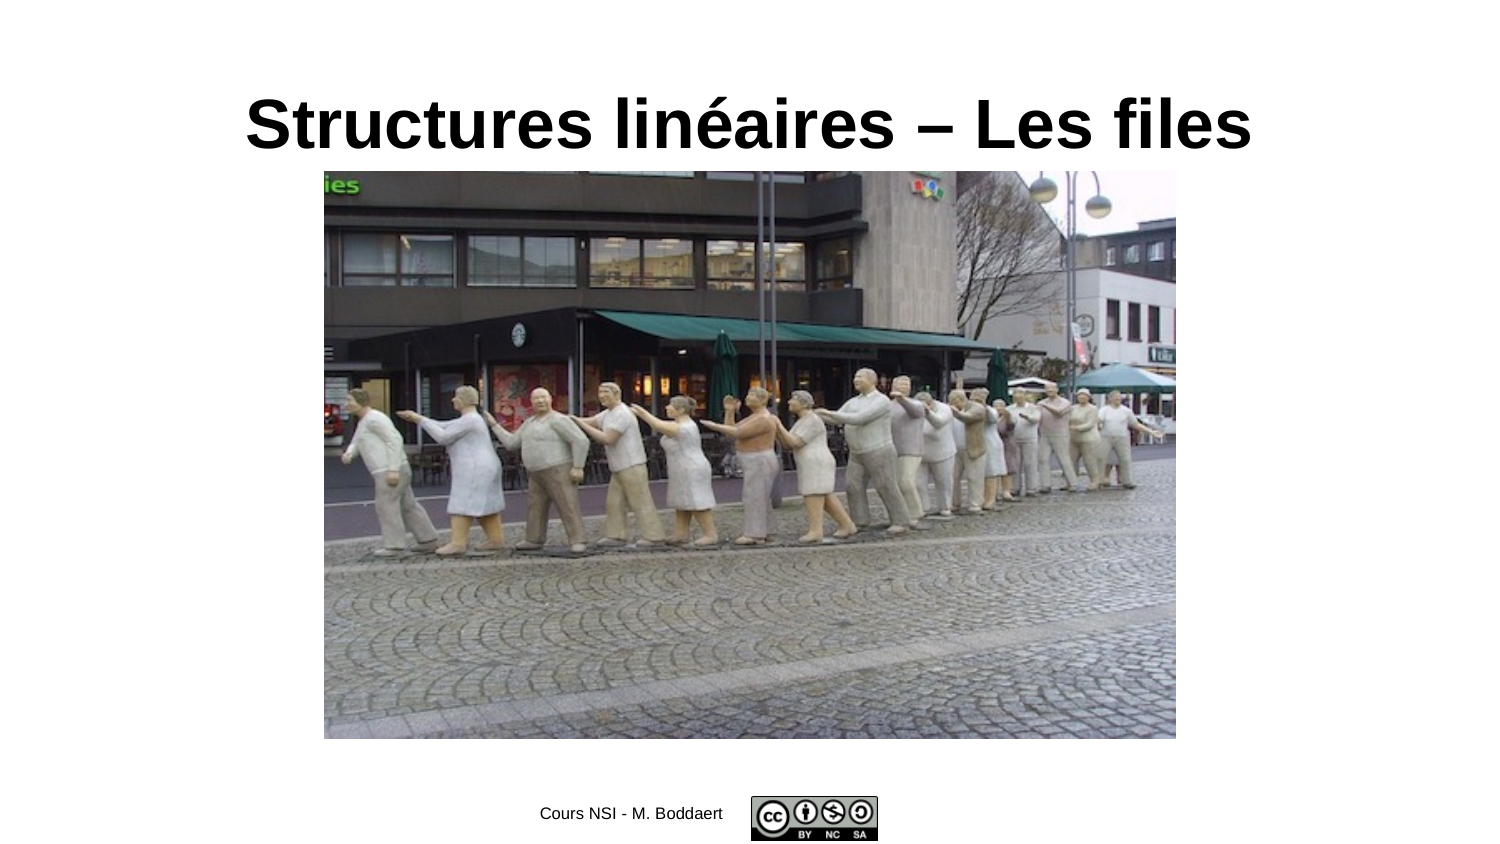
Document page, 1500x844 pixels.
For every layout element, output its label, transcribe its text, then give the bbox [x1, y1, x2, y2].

picture [324, 171, 1176, 739]
picture [751, 796, 878, 841]
title Structures linéaires – Les files [51, 63, 1449, 178]
